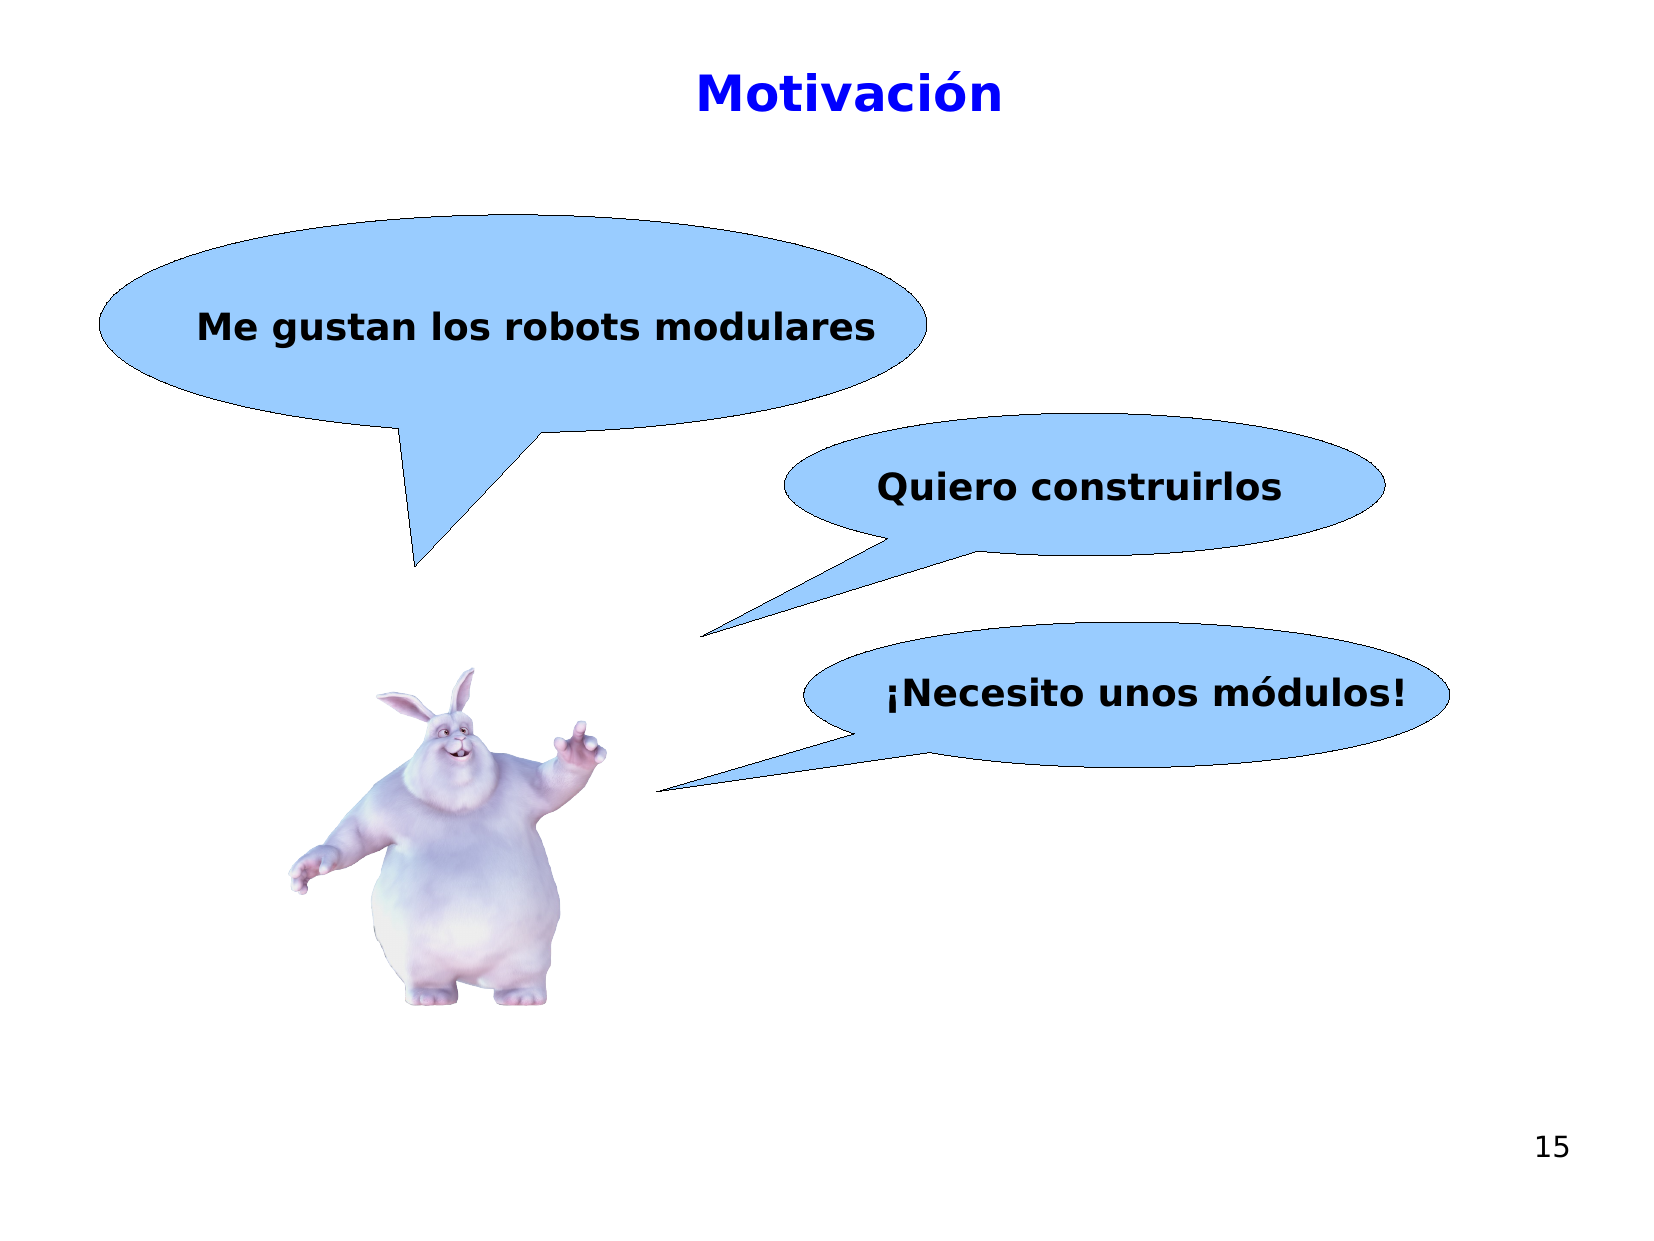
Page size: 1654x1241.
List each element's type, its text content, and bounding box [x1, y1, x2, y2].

text_box [656, 622, 1425, 792]
text_box ¡Necesito unos módulos! [869, 664, 1483, 723]
text_box [700, 413, 1386, 637]
text_box Motivación [680, 57, 1019, 131]
text_box Quiero construirlos [861, 458, 1314, 517]
text_box [99, 214, 927, 567]
text_box Me gustan los robots modulares [181, 298, 905, 358]
picture [288, 667, 607, 1006]
